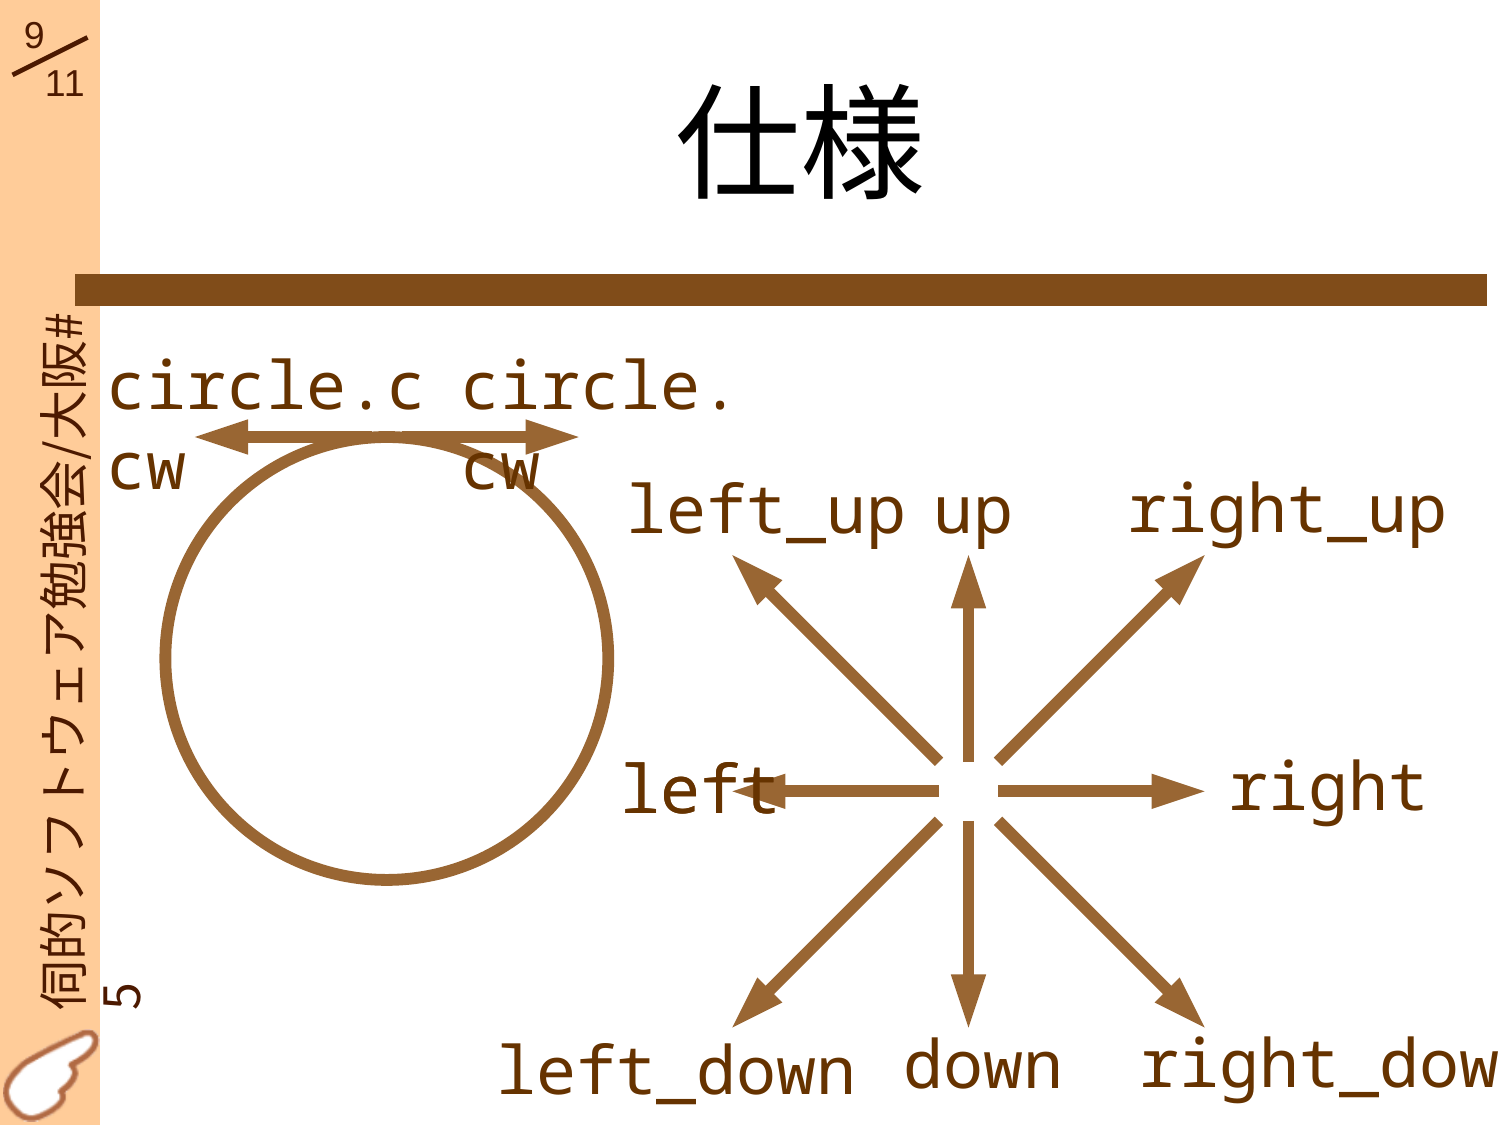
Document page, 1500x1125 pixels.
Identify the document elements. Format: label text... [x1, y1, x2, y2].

text_box right [1210, 726, 1477, 842]
text_box left [602, 729, 869, 845]
text_box circle.cw [473, 324, 798, 441]
text_box right_down [1122, 1002, 1500, 1119]
text_box right_up [1110, 447, 1500, 564]
picture [3, 1029, 100, 1122]
text_box up [1022, 448, 1182, 565]
text_box down [885, 1003, 1152, 1120]
text_box left_up [608, 448, 1022, 565]
text_box left_down [478, 1009, 892, 1125]
title 仕様 [125, 17, 1476, 254]
text_box circle.ccw [88, 324, 473, 441]
